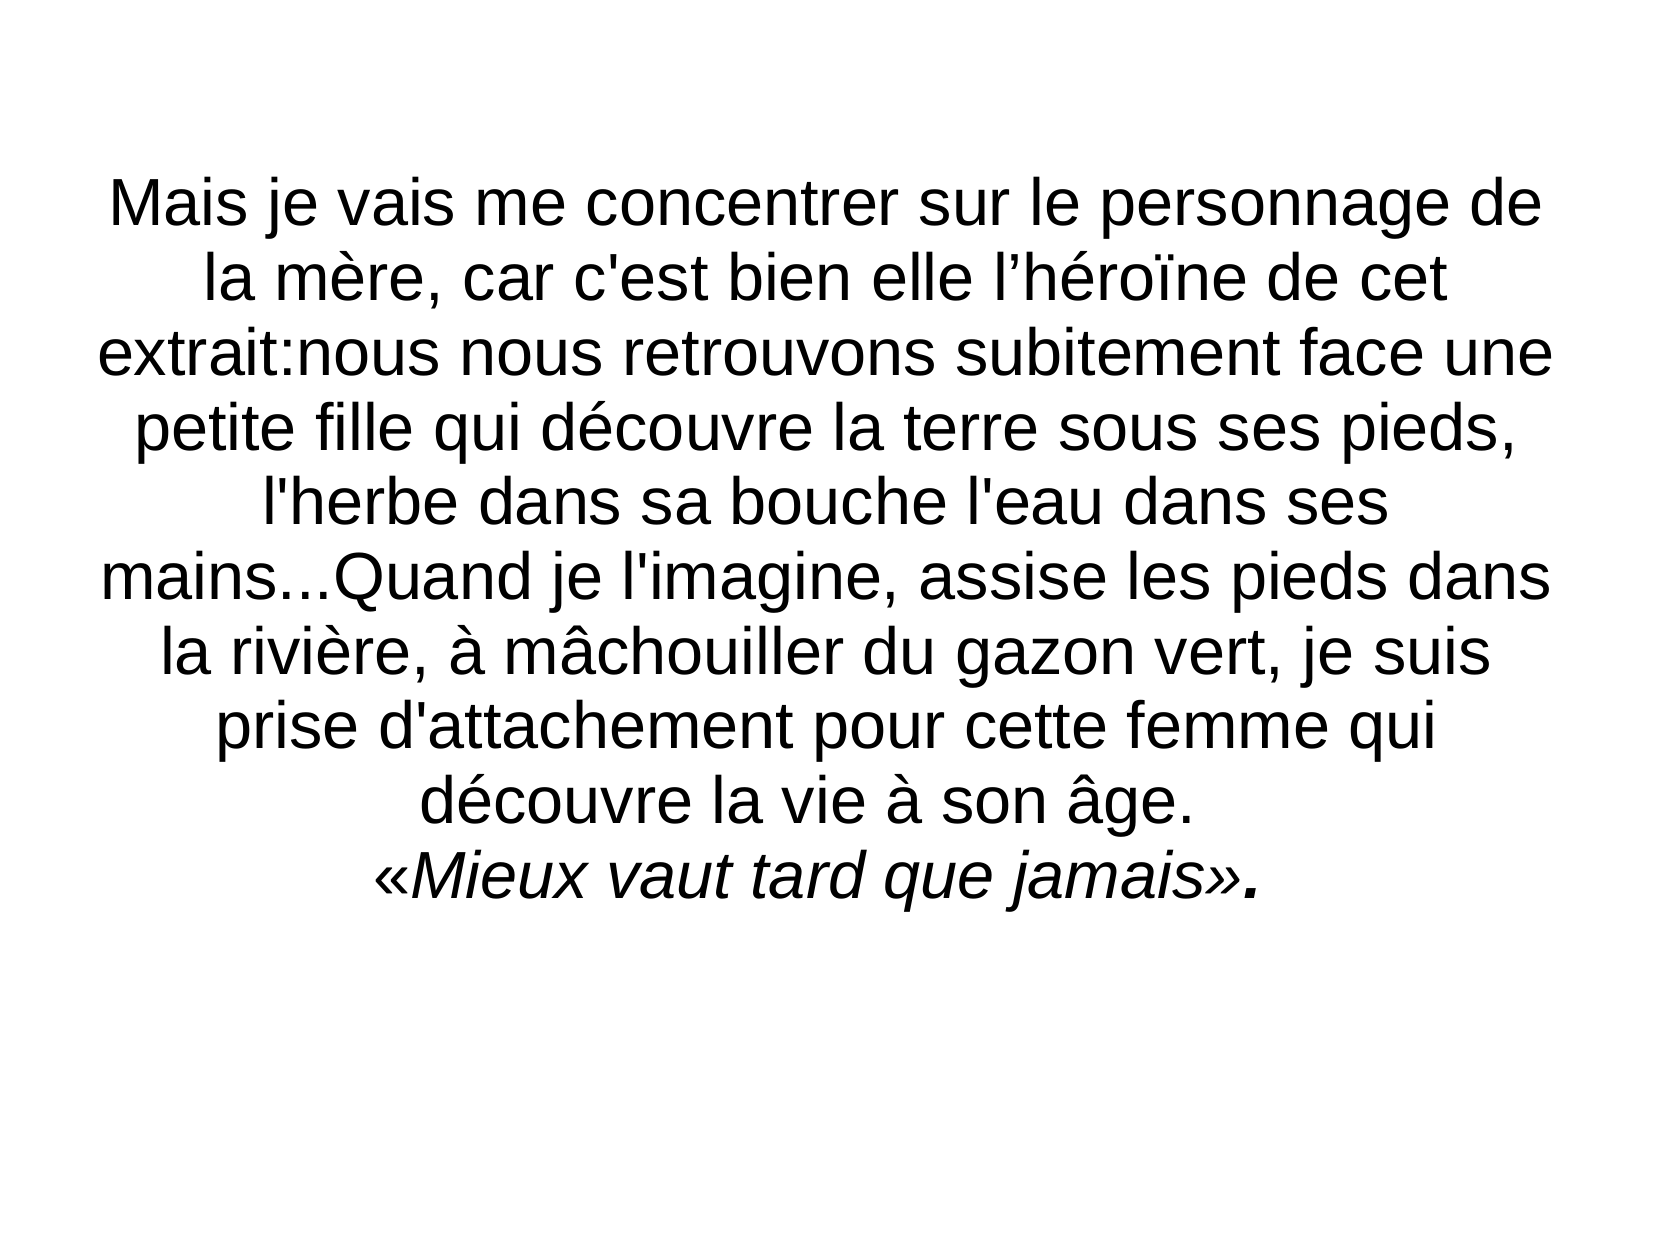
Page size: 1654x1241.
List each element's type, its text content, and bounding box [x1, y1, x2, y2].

subtitle Mais je vais me concentrer sur le personnage de la mère, car c'est bien elle l’héroïne de cet extrait:nous nous retrouvons subitement face une petite fille qui découvre la terre sous ses pieds, l'herbe dans sa bouche l'eau dans ses mains...Quand je l'imagine, assise les pieds dans la rivière, à mâchouiller du gazon vert, je suis prise d'attachement pour cette femme qui découvre la vie à son âge. «Mieux vaut tard que jamais». [82, 59, 1571, 1019]
